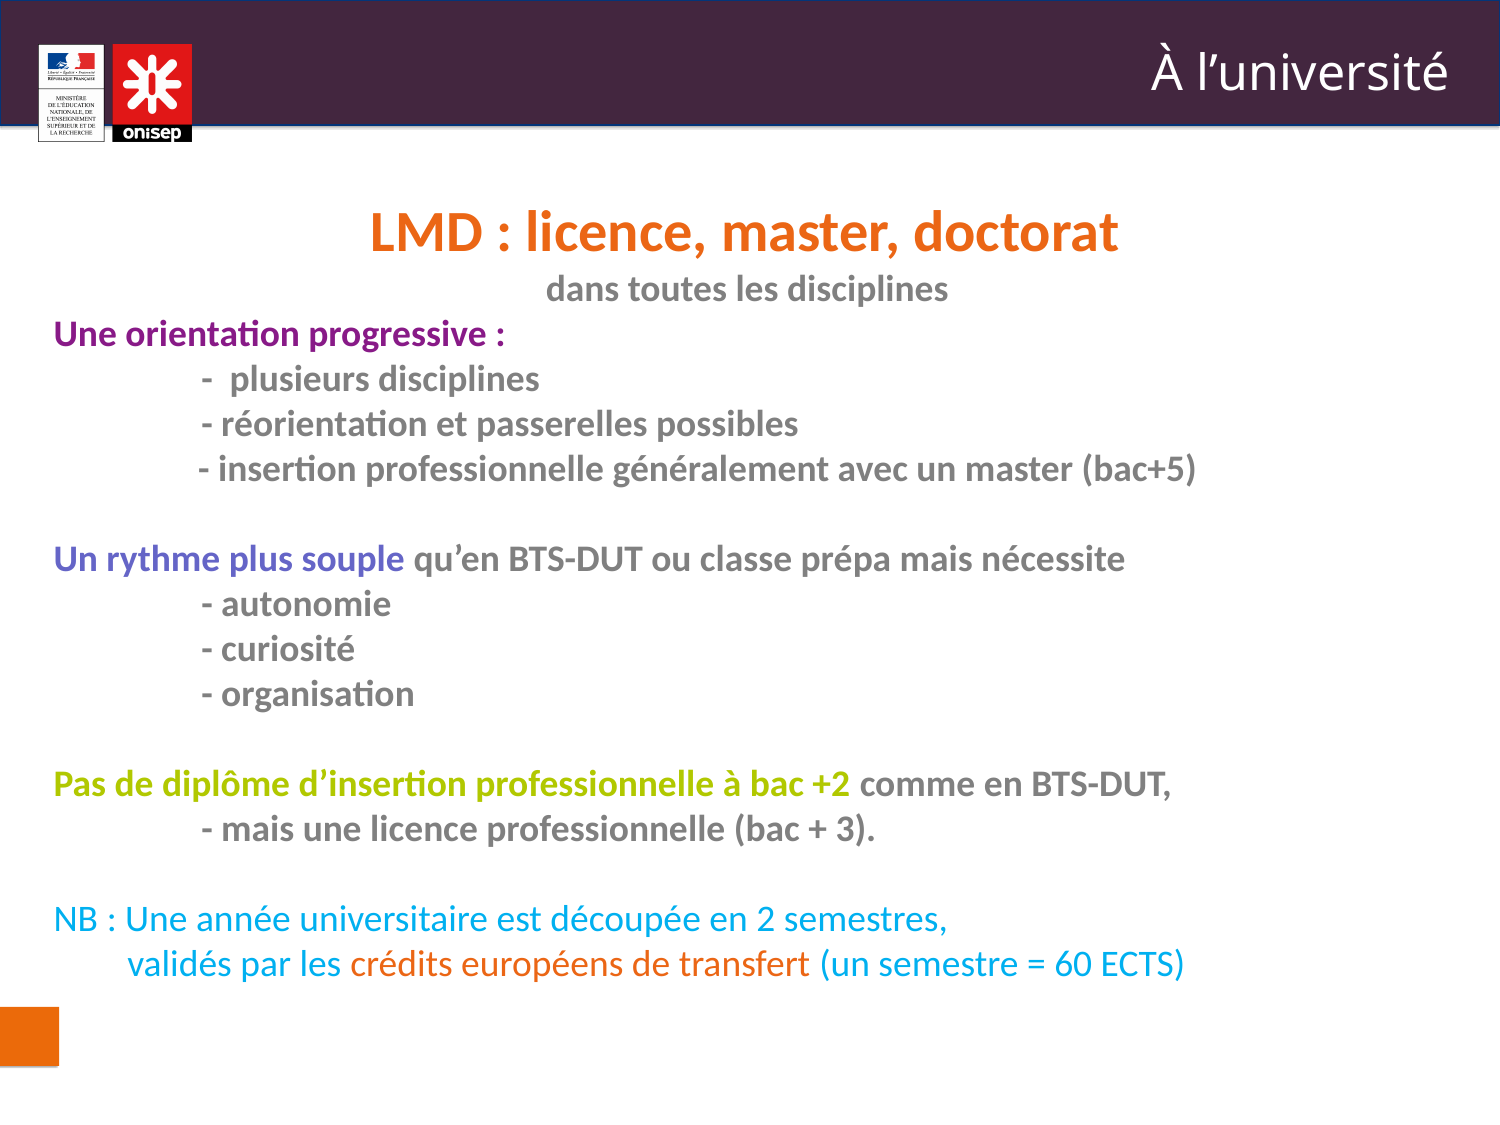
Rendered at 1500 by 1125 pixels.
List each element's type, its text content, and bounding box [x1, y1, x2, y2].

picture [38, 44, 192, 142]
text_box [0, 0, 1500, 125]
text_box À l’université [386, 30, 1465, 111]
text_box LMD : licence, master, doctorat dans toutes les disciplines Une orientation progressive : - plusieurs disciplines - réorientation et passerelles possibles - insertion professionnelle généralement avec un master (bac+5) Un rythme plus souple qu’en BTS-DUT ou classe prépa mais nécessite - autonomie - curiosité - organisation Pas de diplôme d’insertion professionnelle à bac +2 comme en BTS-DUT, - mais une licence professionnelle (bac + 3). NB : Une année universitaire est découpée en 2 semestres, validés par les crédits européens de transfert (un semestre = 60 ECTS) [38, 186, 1465, 1036]
text_box [0, 1006, 60, 1066]
